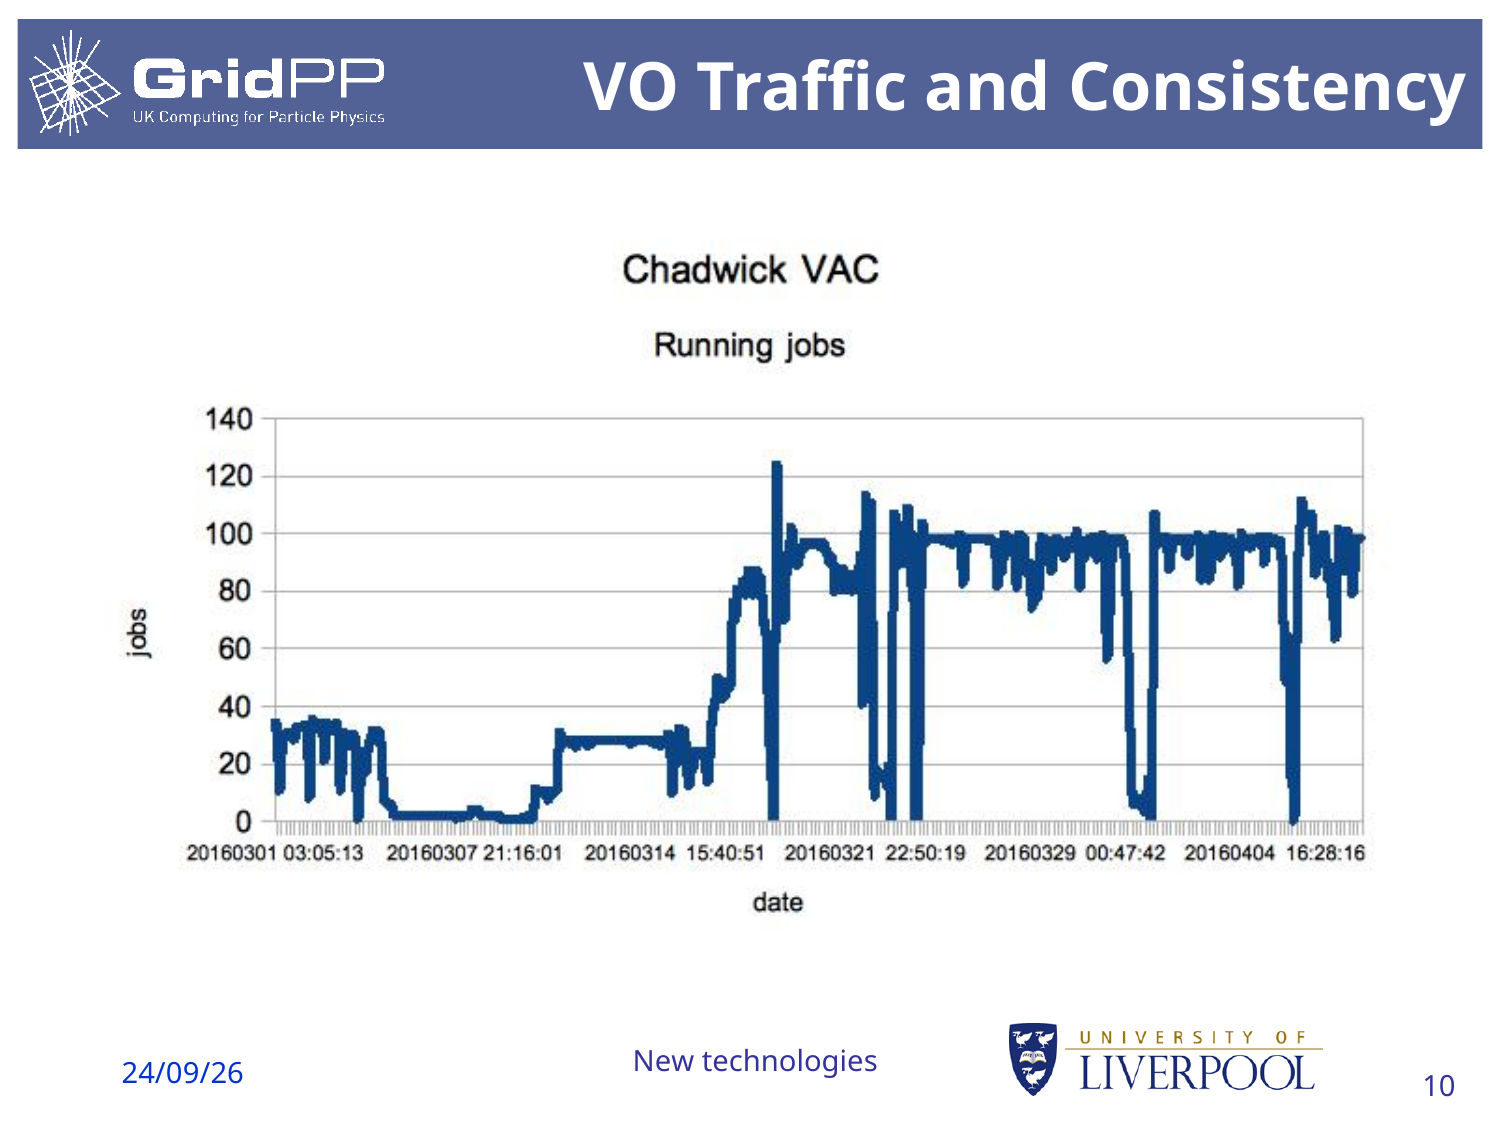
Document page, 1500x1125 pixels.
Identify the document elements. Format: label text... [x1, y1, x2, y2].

text_box <number> [1388, 1059, 1471, 1094]
picture [1009, 1023, 1323, 1096]
picture [29, 30, 384, 136]
title VO Traffic and Consistency [513, 19, 1483, 149]
text_box New technologies [536, 1034, 975, 1094]
picture [75, 209, 1426, 961]
text_box 12/04/16 [29, 1046, 337, 1095]
